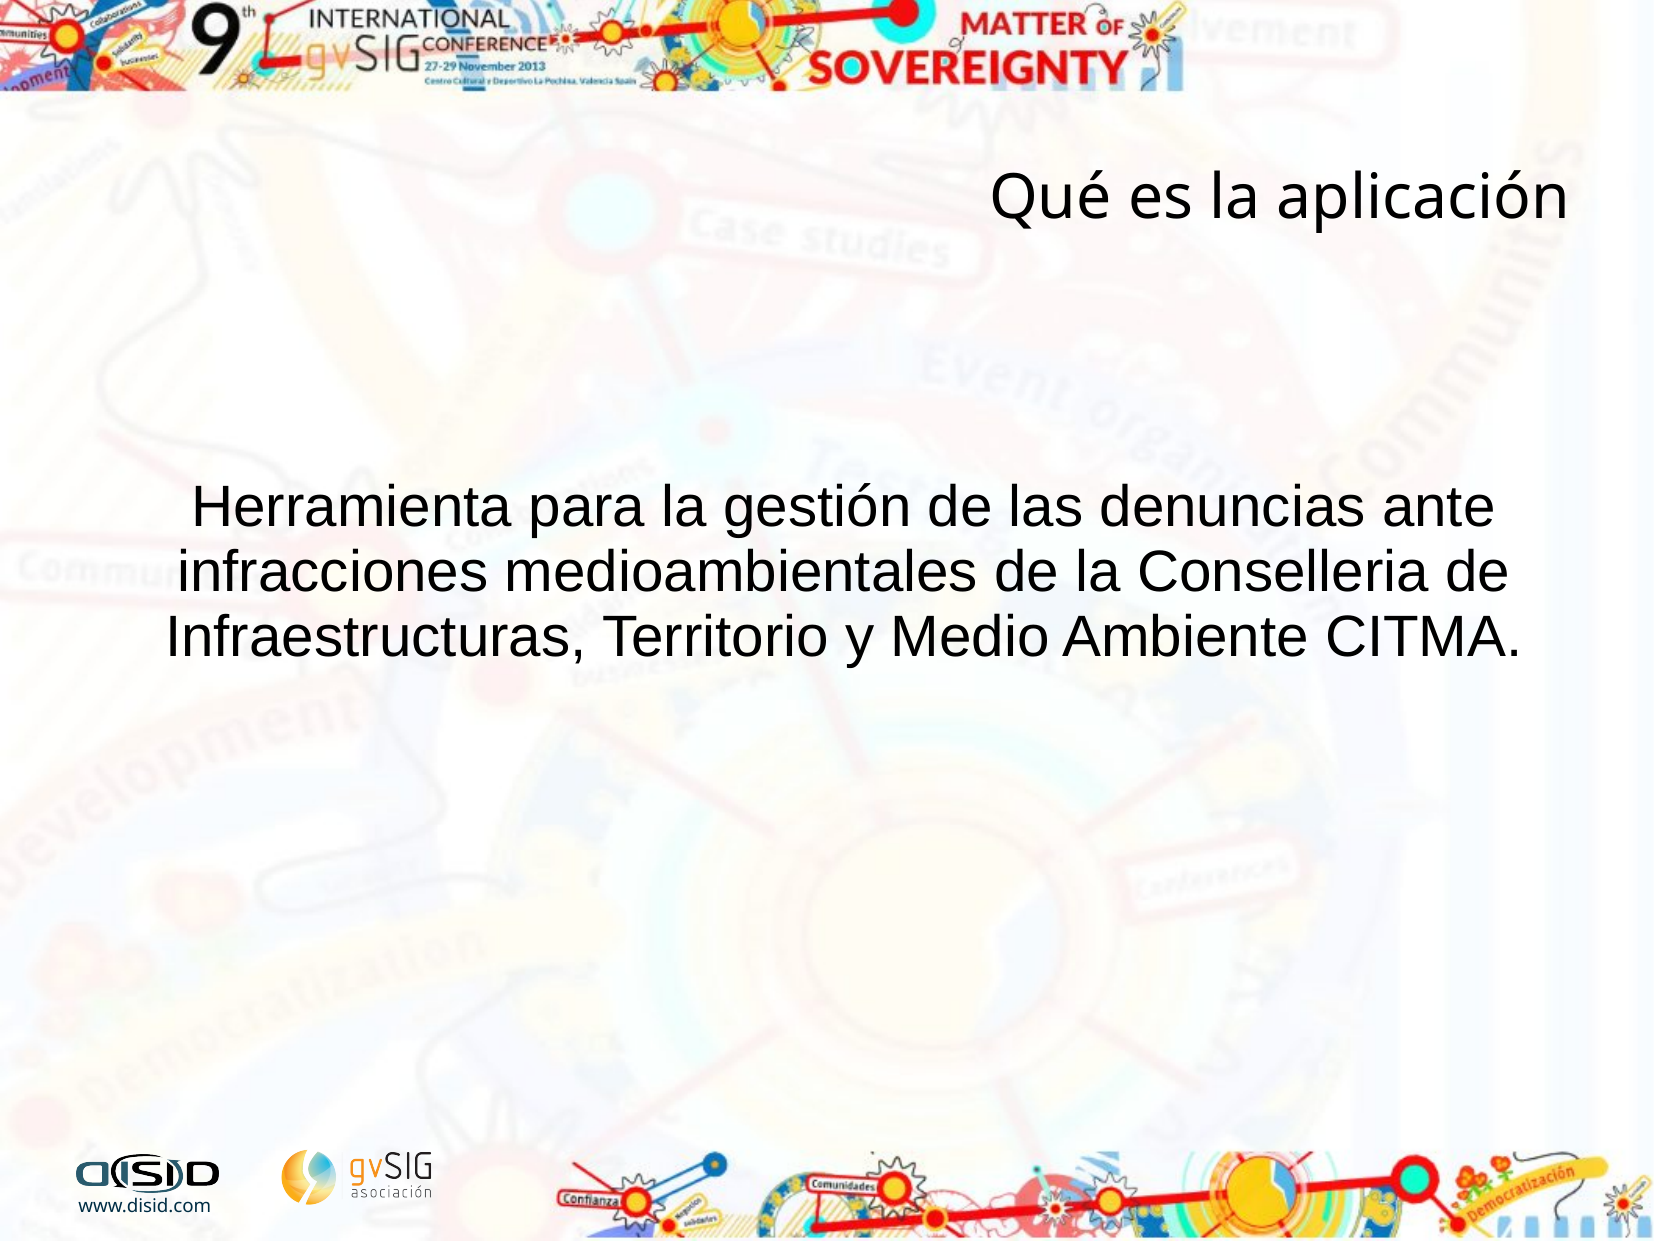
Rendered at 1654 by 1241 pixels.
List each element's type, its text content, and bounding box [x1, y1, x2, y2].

picture [0, 0, 1654, 1241]
subtitle Herramienta para la gestión de las denuncias ante infracciones medioambientales de la Conselleria de Infraestructuras, Territorio y Medio Ambiente CITMA. [82, 90, 1571, 1010]
